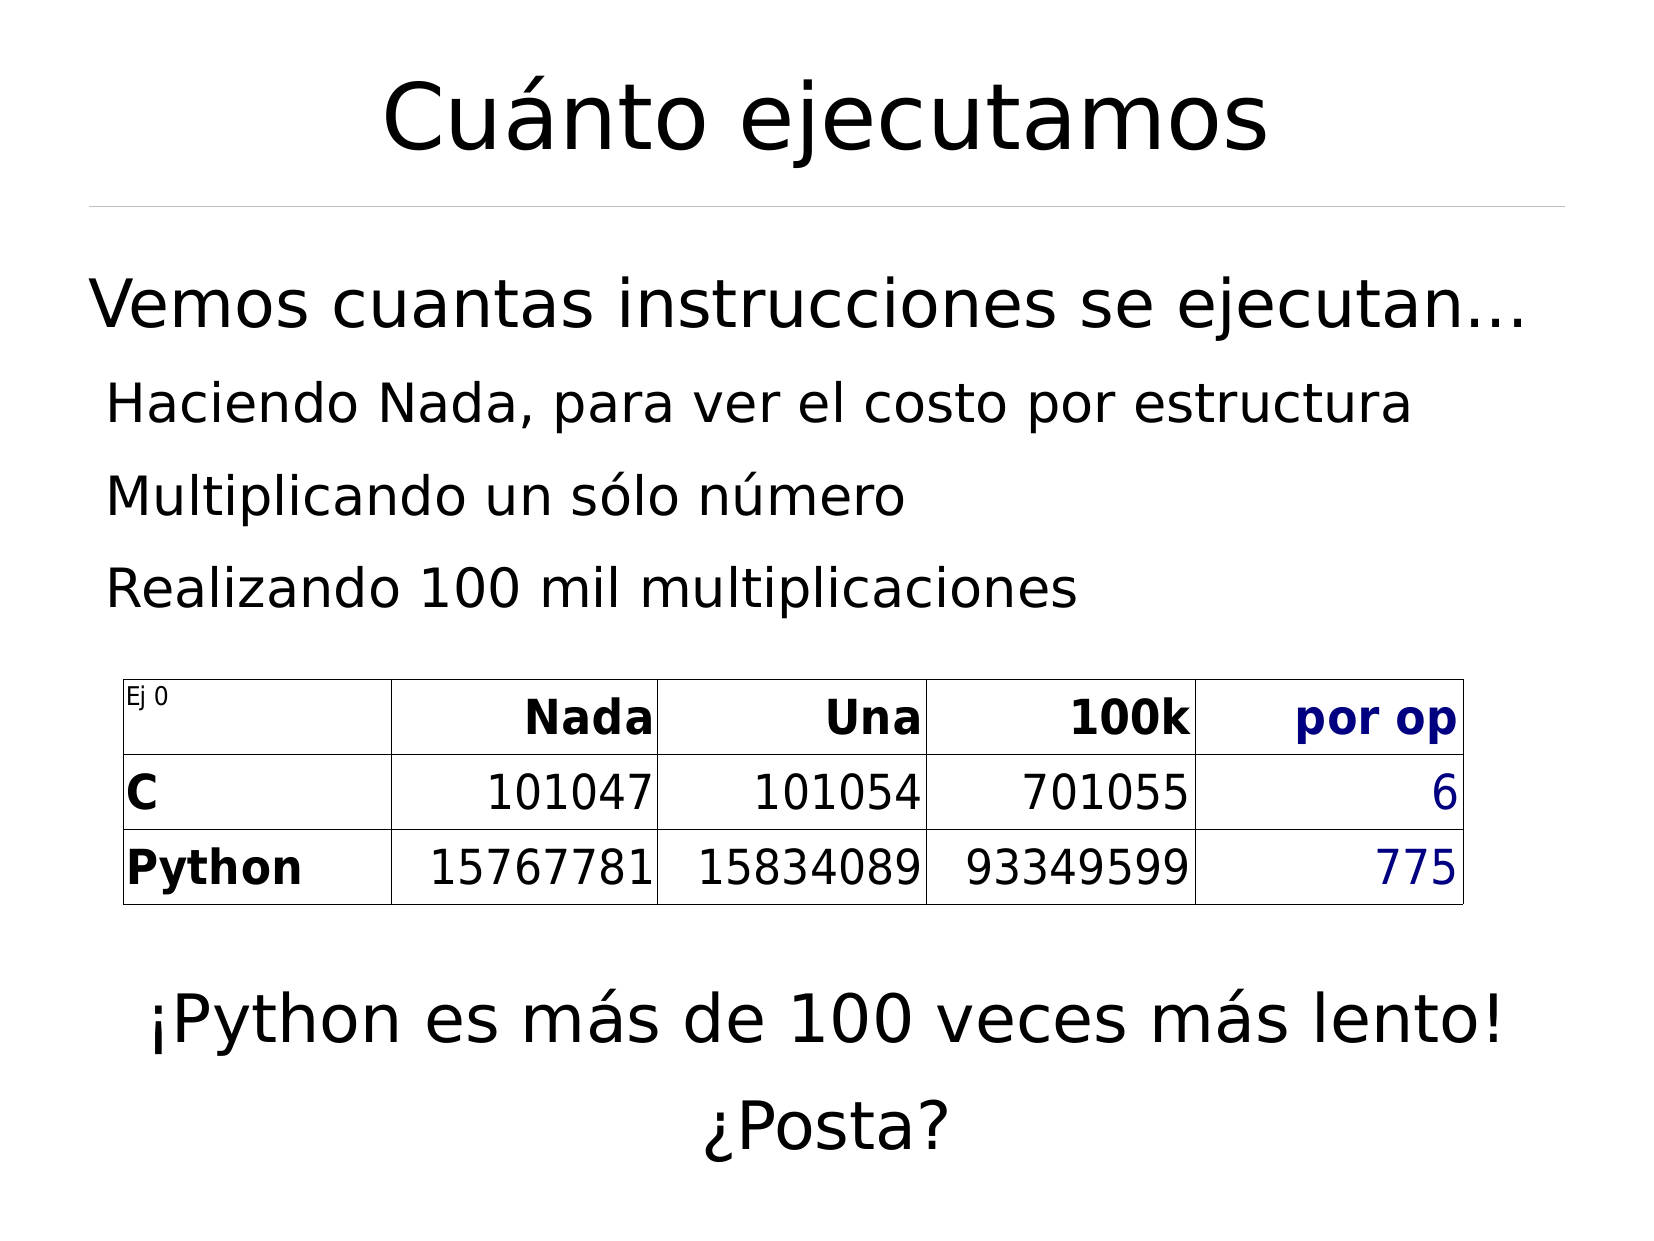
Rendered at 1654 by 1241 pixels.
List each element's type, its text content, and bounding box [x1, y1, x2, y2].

title Cuánto ejecutamos [88, 29, 1565, 206]
chart [122, 679, 1654, 908]
text_box ¡Python es más de 100 veces más lento! ¿Posta? [88, 974, 1565, 1172]
subtitle Vemos cuantas instrucciones se ejecutan... Haciendo Nada, para ver el costo por estructura Multiplicando un sólo número Realizando 100 mil multiplicaciones [88, 206, 1565, 680]
